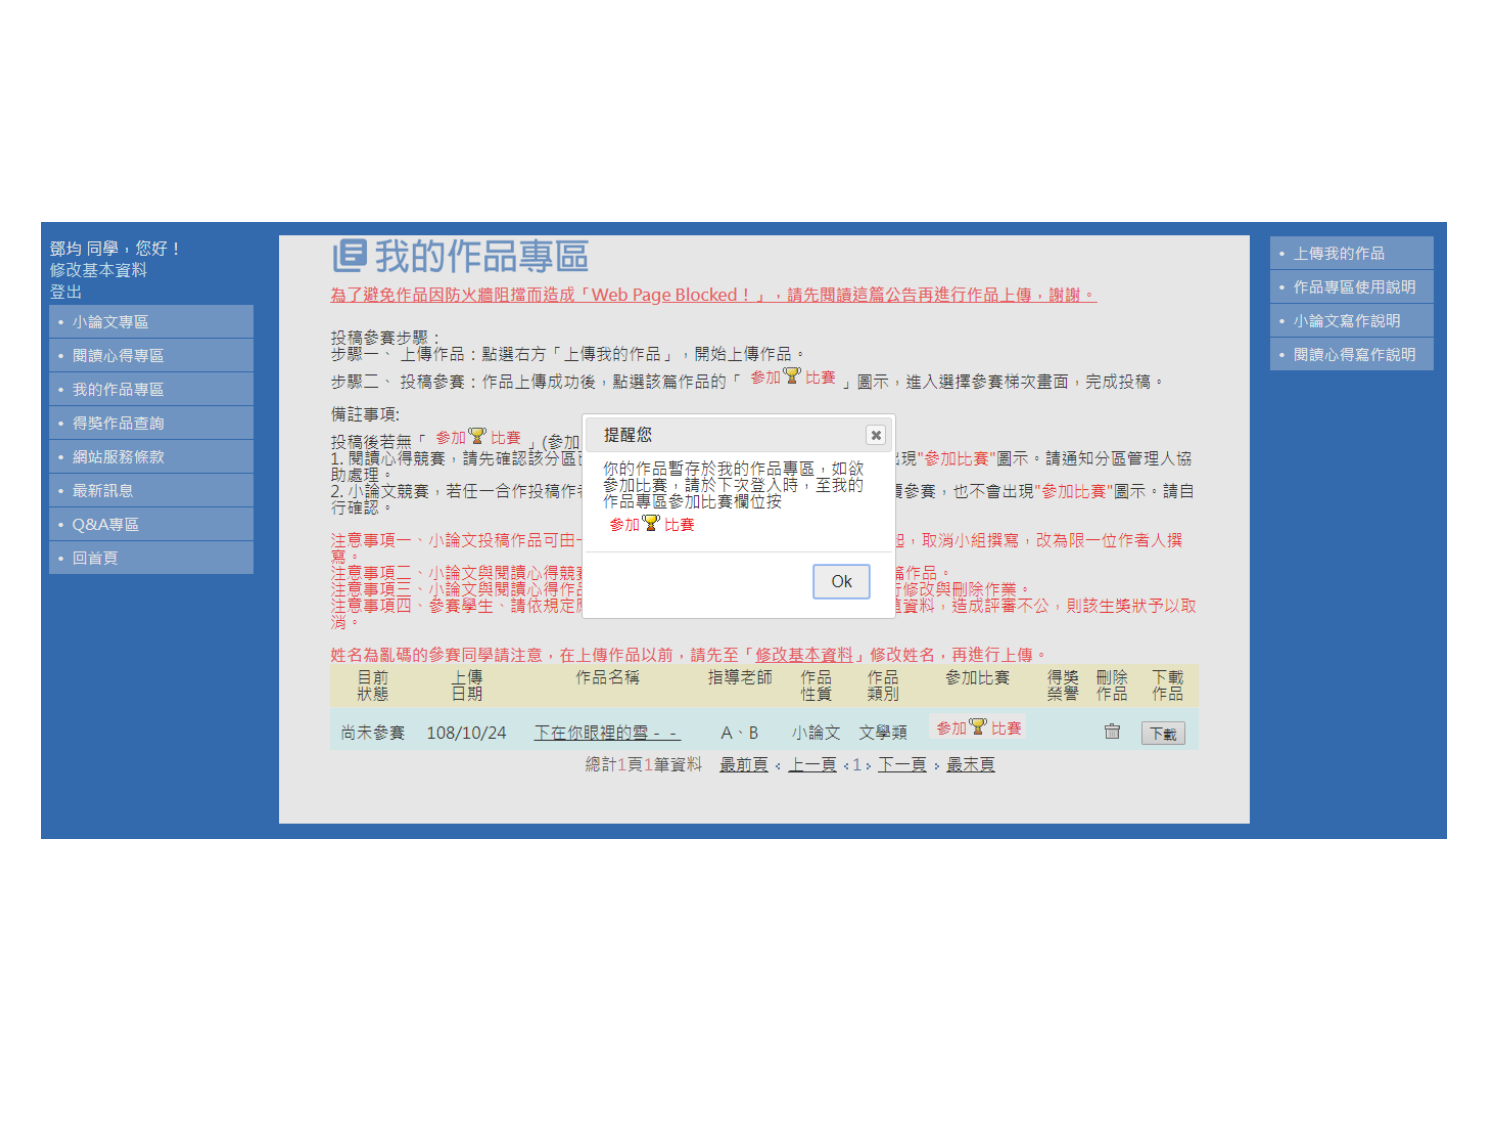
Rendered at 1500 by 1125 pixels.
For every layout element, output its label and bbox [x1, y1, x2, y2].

picture [41, 222, 1447, 839]
